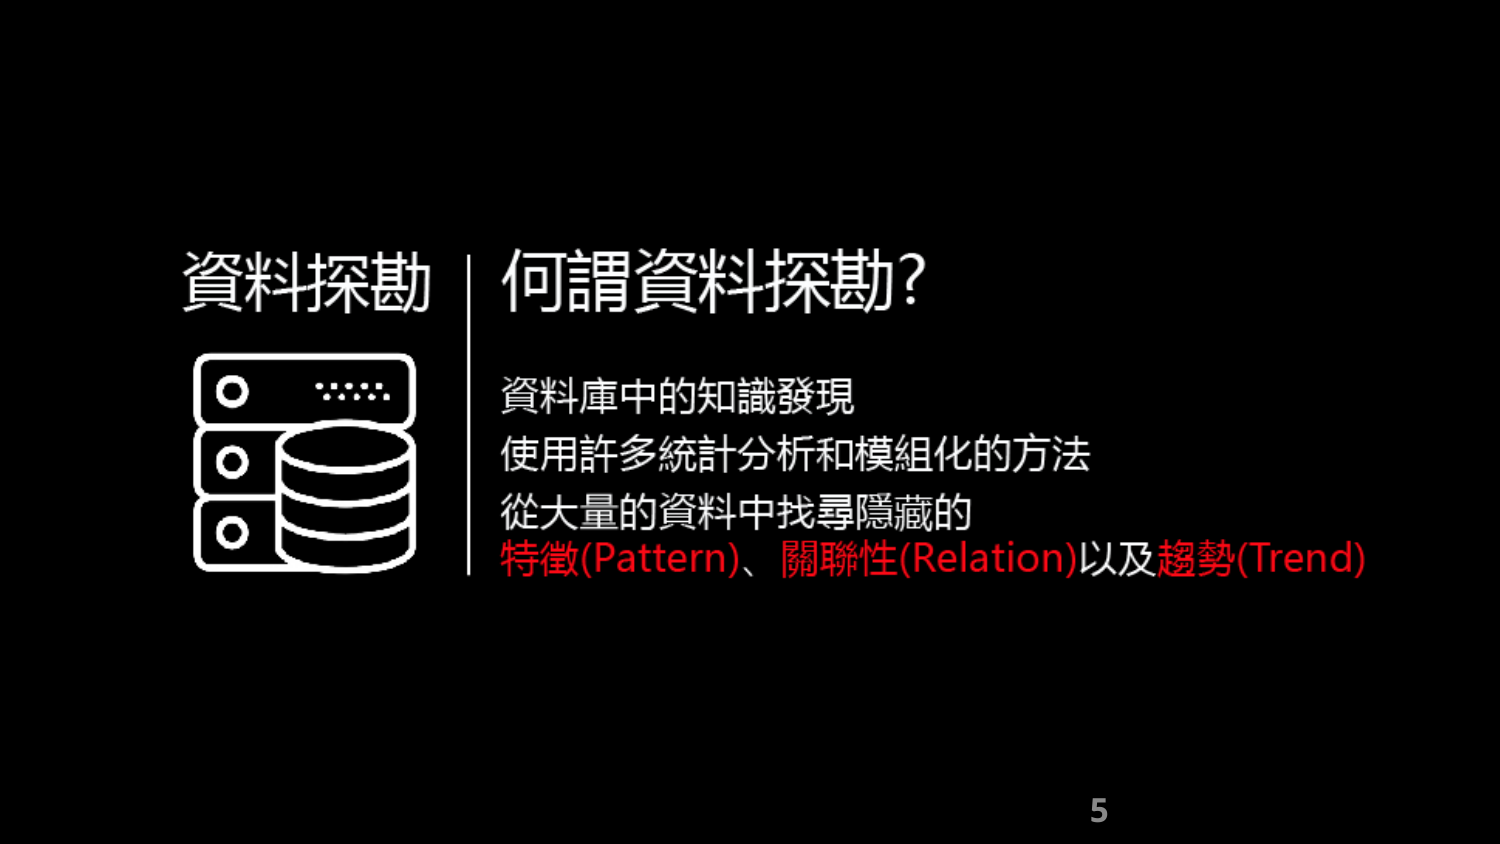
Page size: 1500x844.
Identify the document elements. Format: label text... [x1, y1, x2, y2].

picture [96, 0, 1399, 844]
text_box 5 [1074, 782, 1426, 827]
